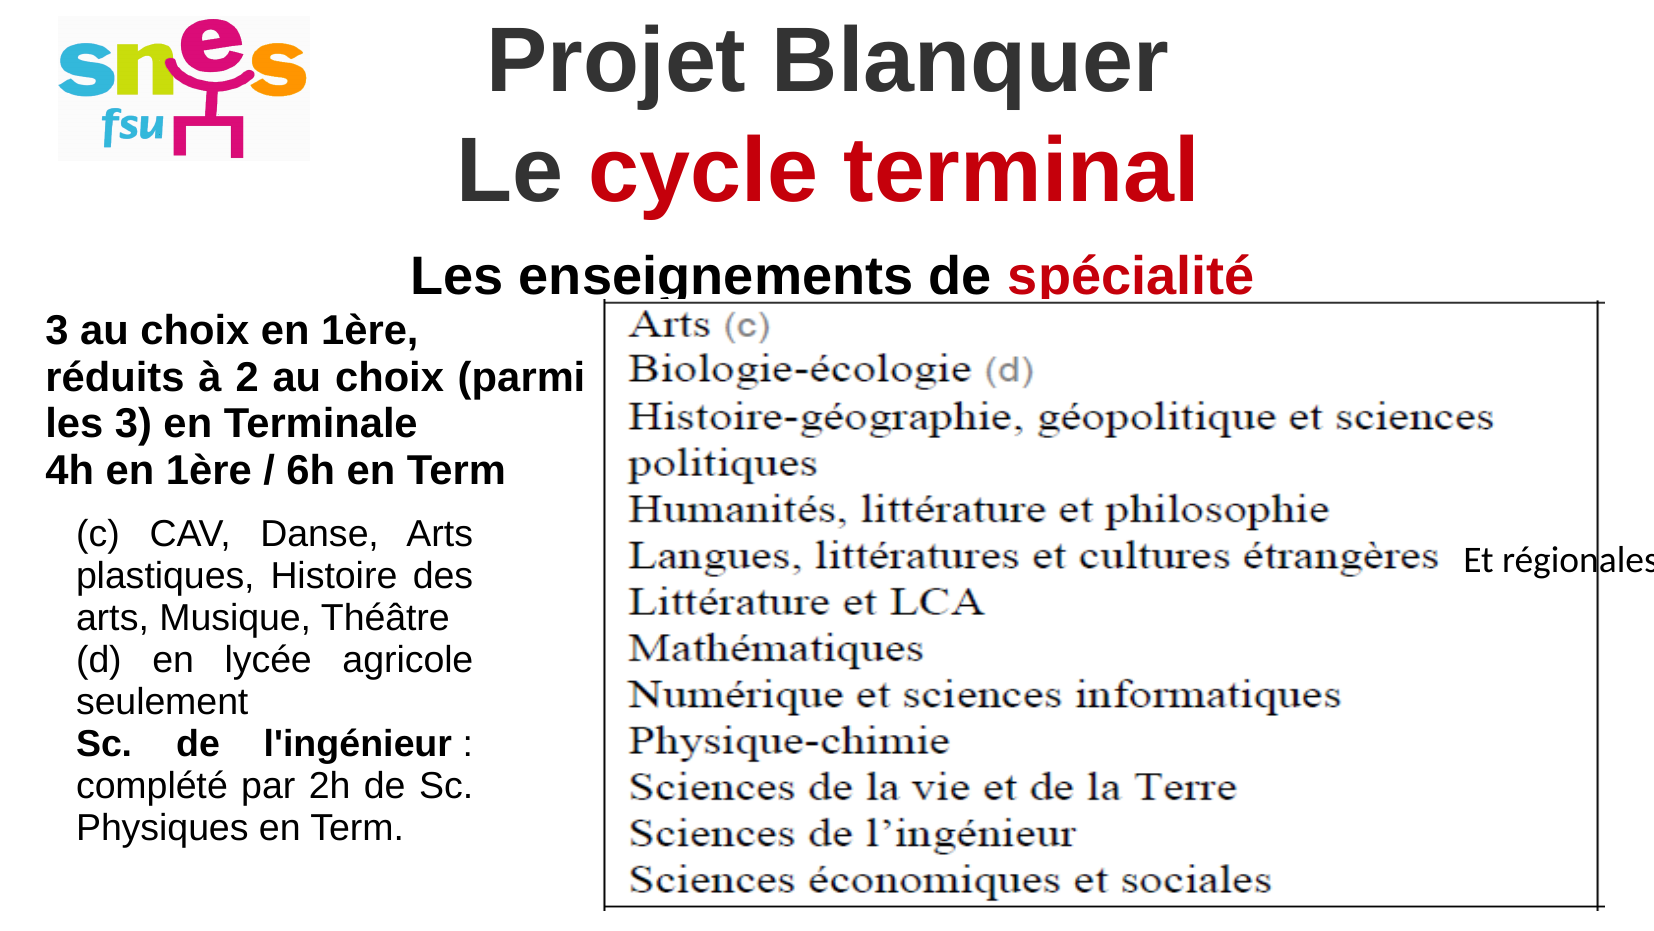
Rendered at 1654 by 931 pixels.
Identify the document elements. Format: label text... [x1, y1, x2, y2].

picture [58, 17, 310, 161]
text_box Et régionales [1448, 527, 1654, 589]
picture [600, 299, 1605, 911]
text_box 3 au choix en 1ère, réduits à 2 au choix (parmi les 3) en Terminale 4h en 1ère / 6h en Term [30, 299, 600, 509]
title Projet Blanquer Le cycle terminal [122, 0, 1535, 180]
text_box (c) CAV, Danse, Arts plastiques, Histoire des arts, Musique, Théâtre (d) en lycée agricole seulement Sc. de l'ingénieur : complété par 2h de Sc. Physiques en Term. [61, 505, 497, 869]
text_box Les enseignements de spécialité [306, 237, 1360, 299]
